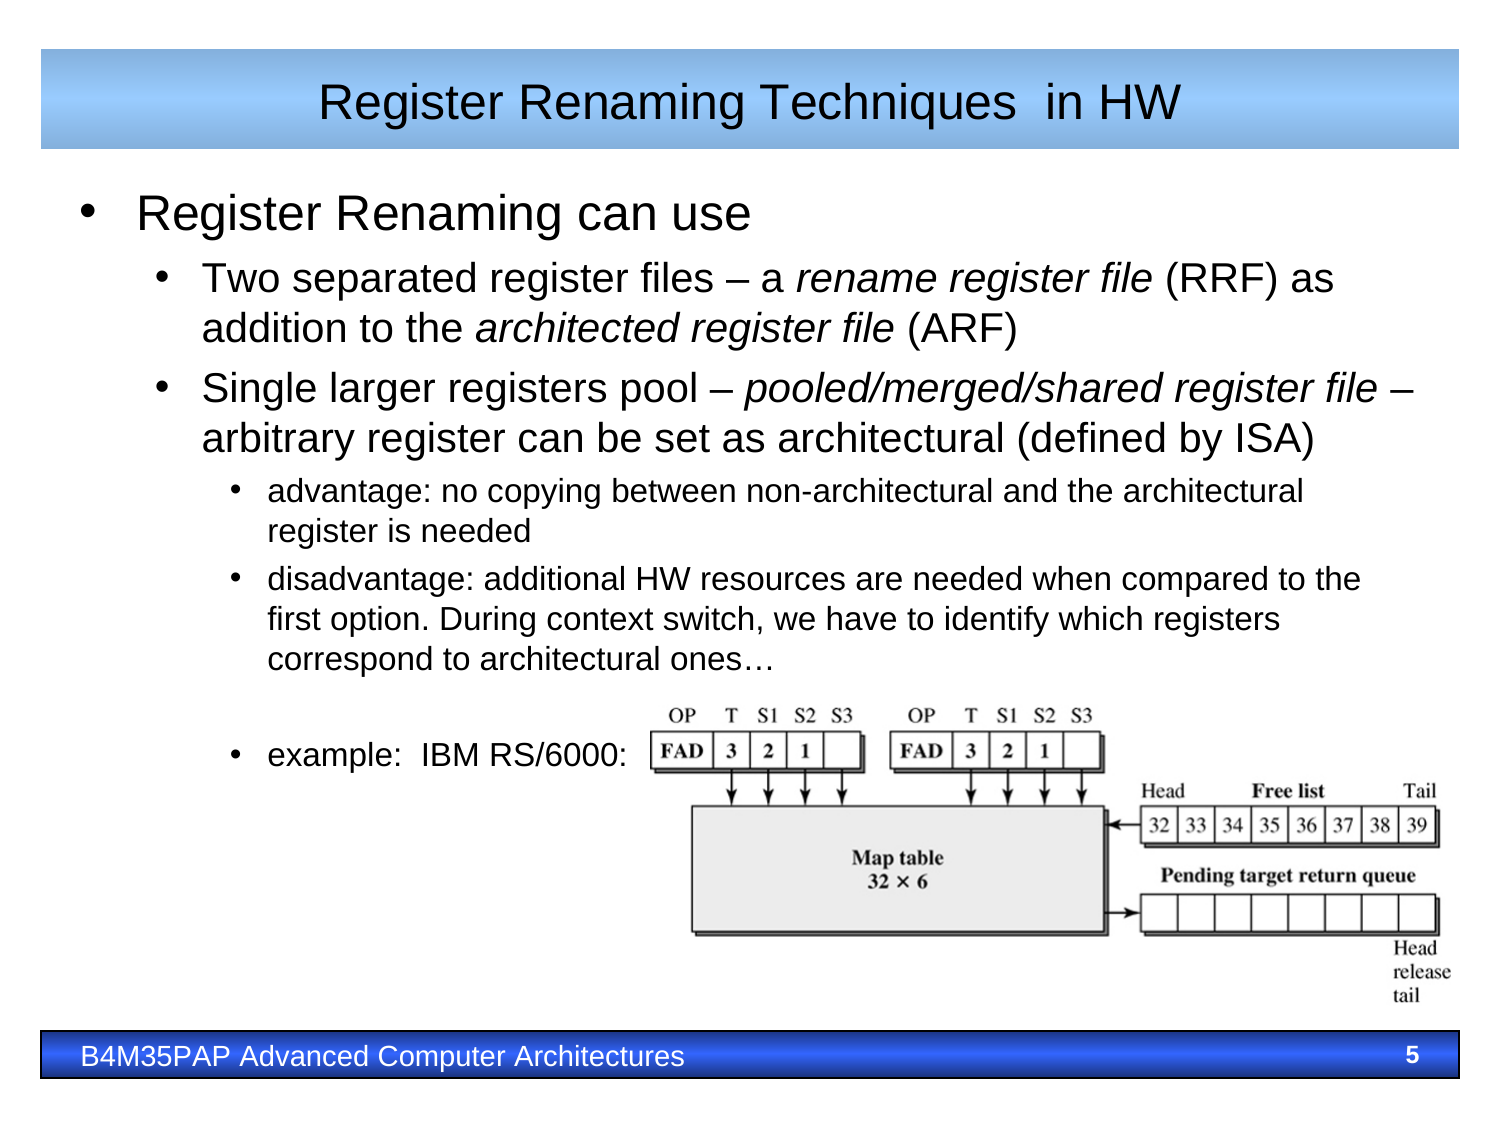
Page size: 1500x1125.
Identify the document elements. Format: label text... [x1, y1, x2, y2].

picture [650, 704, 1451, 1006]
list Register Renaming can use Two separated register files – a rename register file (RRF) as addition to the architected register file (ARF) Single larger registers pool – pooled/merged/shared register file – arbitrary register can be set as architectural (defined by ISA) advantage: no copying between non-architectural and the architectural register is needed disadvantage: additional HW resources are needed when compared to the first option. During context switch, we have to identify which registers correspond to architectural ones… example: IBM RS/6000: [64, 172, 1436, 1000]
title Register Renaming Techniques in HW [41, 49, 1459, 149]
